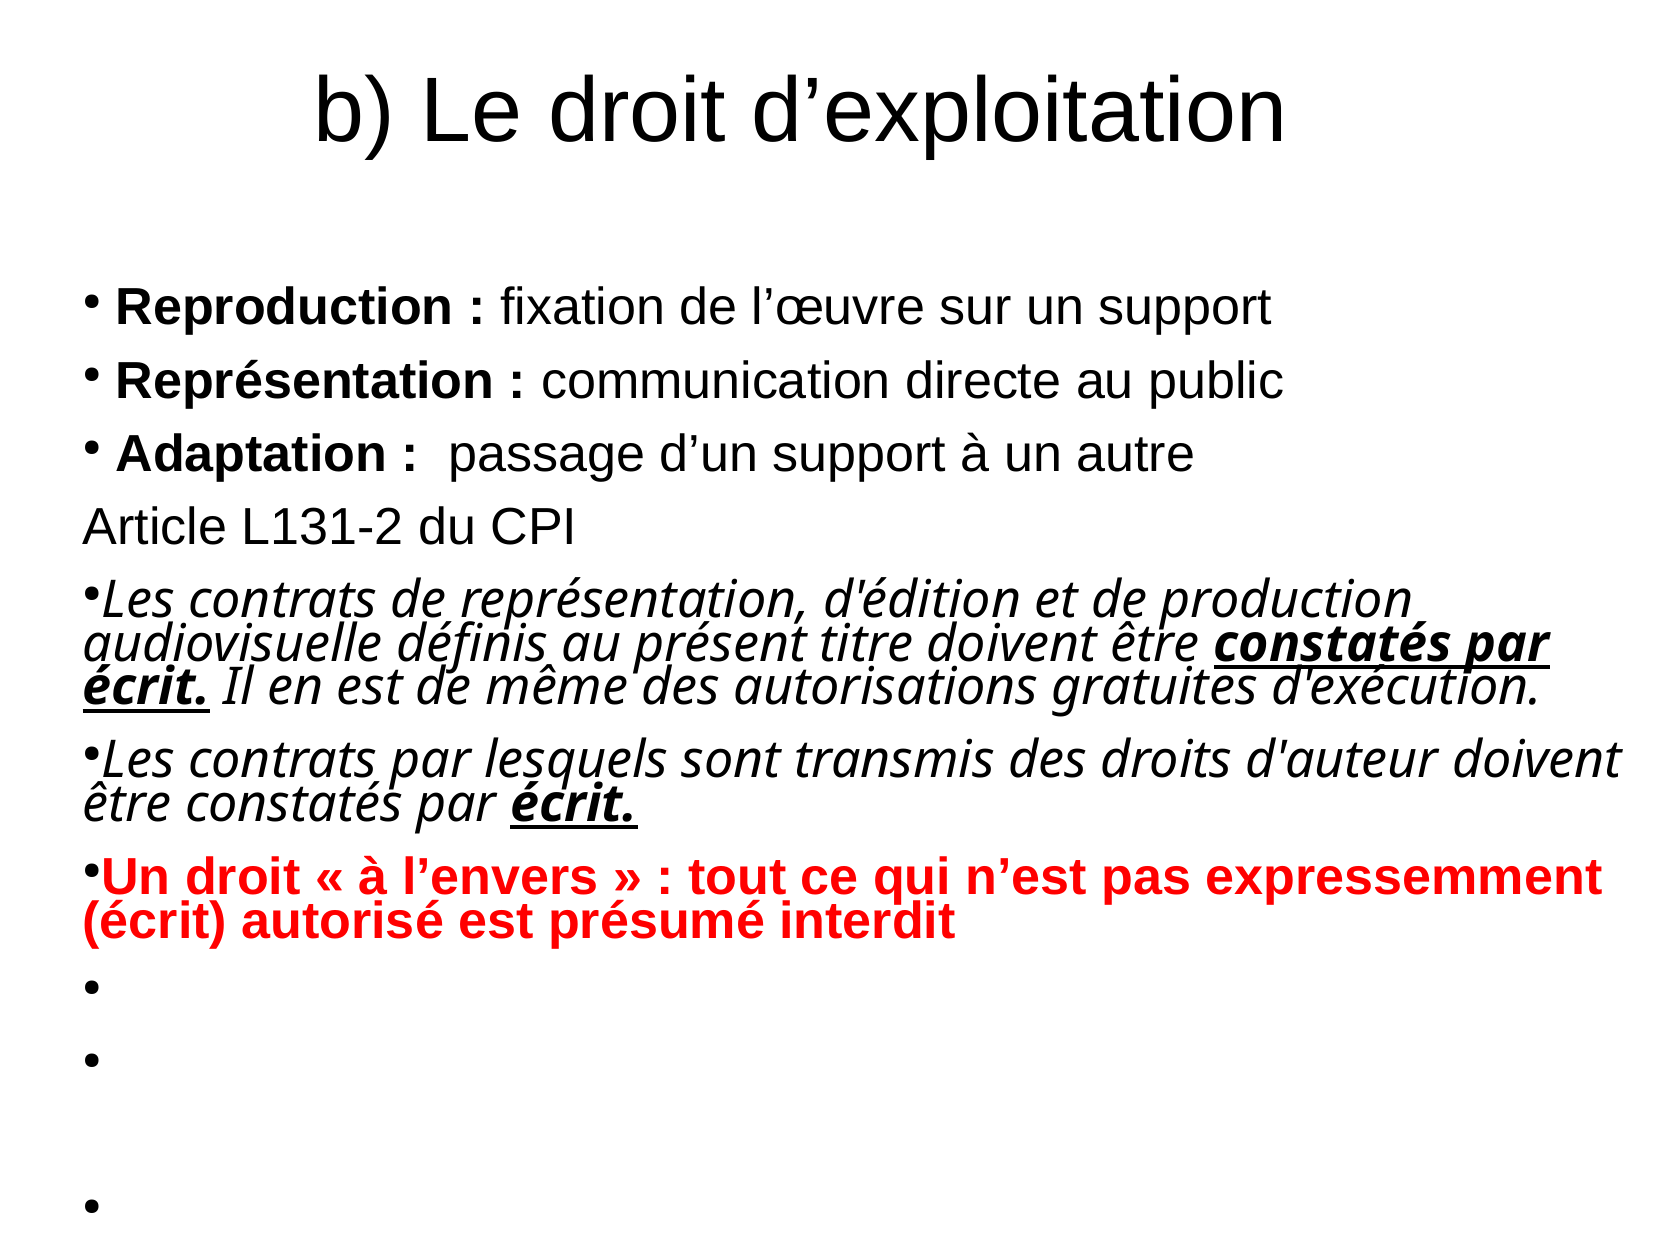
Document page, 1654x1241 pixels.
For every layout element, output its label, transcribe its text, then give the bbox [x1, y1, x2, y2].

title b) Le droit d’exploitation [82, 49, 1571, 257]
list Reproduction : fixation de l’œuvre sur un support Représentation : communication directe au public Adaptation : passage d’un support à un autre Article L131-2 du CPI Les contrats de représentation, d'édition et de production audiovisuelle définis au présent titre doivent être constatés par écrit. Il en est de même des autorisations gratuites d'exécution. Les contrats par lesquels sont transmis des droits d'auteur doivent être constatés par écrit. Un droit « à l’envers » : tout ce qui n’est pas expressemment (écrit) autorisé est présumé interdit [82, 290, 1628, 1010]
